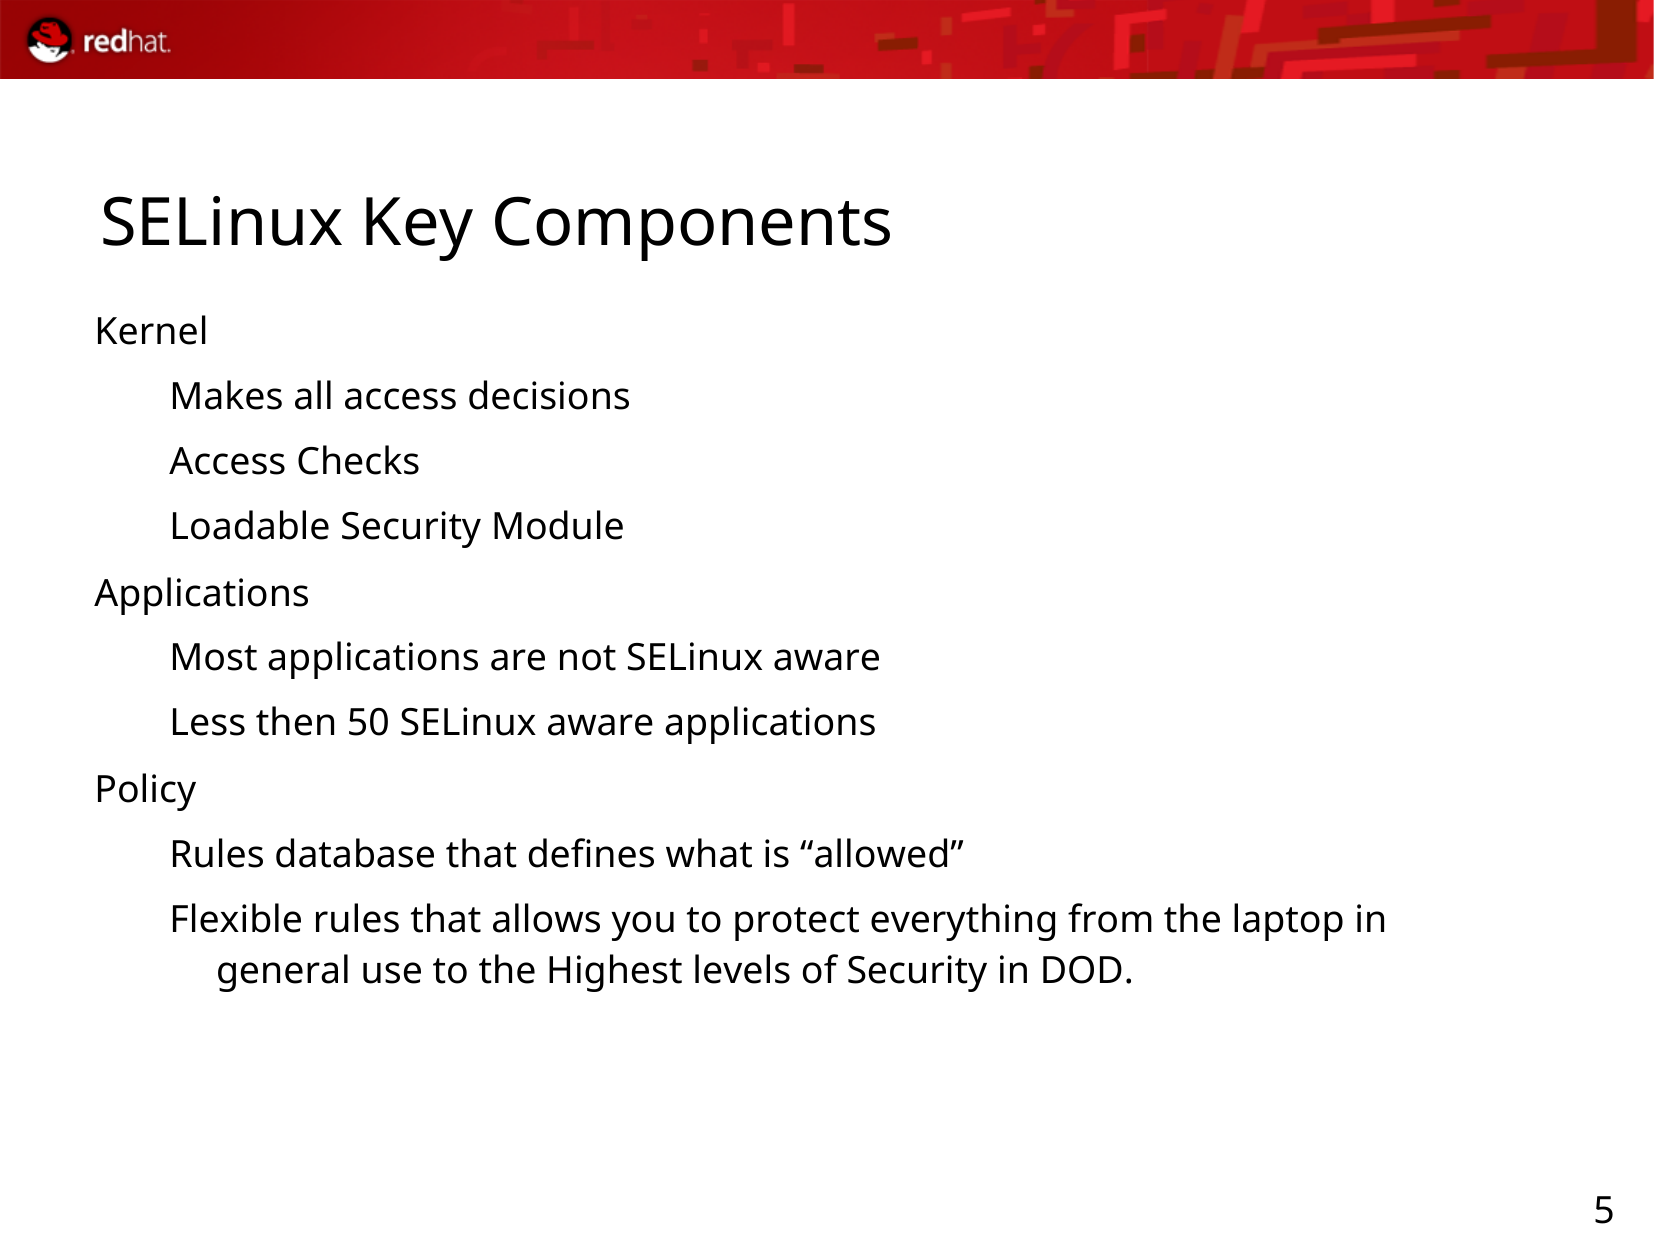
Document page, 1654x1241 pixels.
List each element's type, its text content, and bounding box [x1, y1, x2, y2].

list Kernel Makes all access decisions Access Checks Loadable Security Module Applications Most applications are not SELinux aware Less then 50 SELinux aware applications Policy Rules database that defines what is “allowed” Flexible rules that allows you to protect everything from the laptop in general use to the Highest levels of Security in DOD. [94, 304, 1500, 1174]
title SELinux Key Components [100, 164, 1506, 275]
picture [0, 0, 1654, 79]
